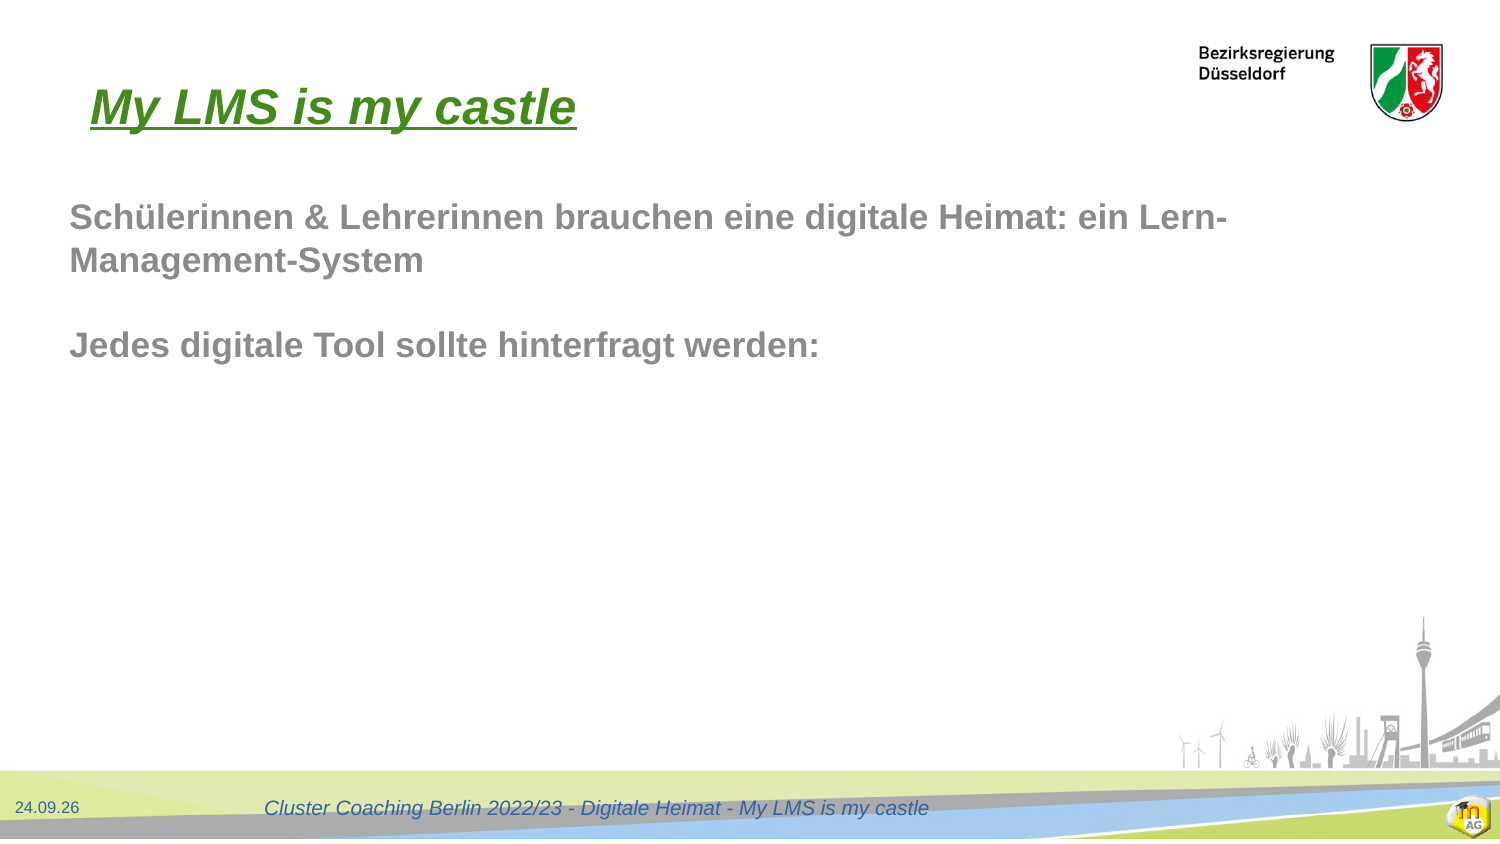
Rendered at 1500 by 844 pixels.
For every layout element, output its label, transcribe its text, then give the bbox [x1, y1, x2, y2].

picture [0, 617, 1500, 839]
picture [1198, 43, 1443, 122]
text_box Schülerinnen & Lehrerinnen brauchen eine digitale Heimat: ein Lern-Management-System Jedes digitale Tool sollte hinterfragt werden: [54, 141, 1388, 662]
title My LMS is my castle [75, 33, 1176, 141]
